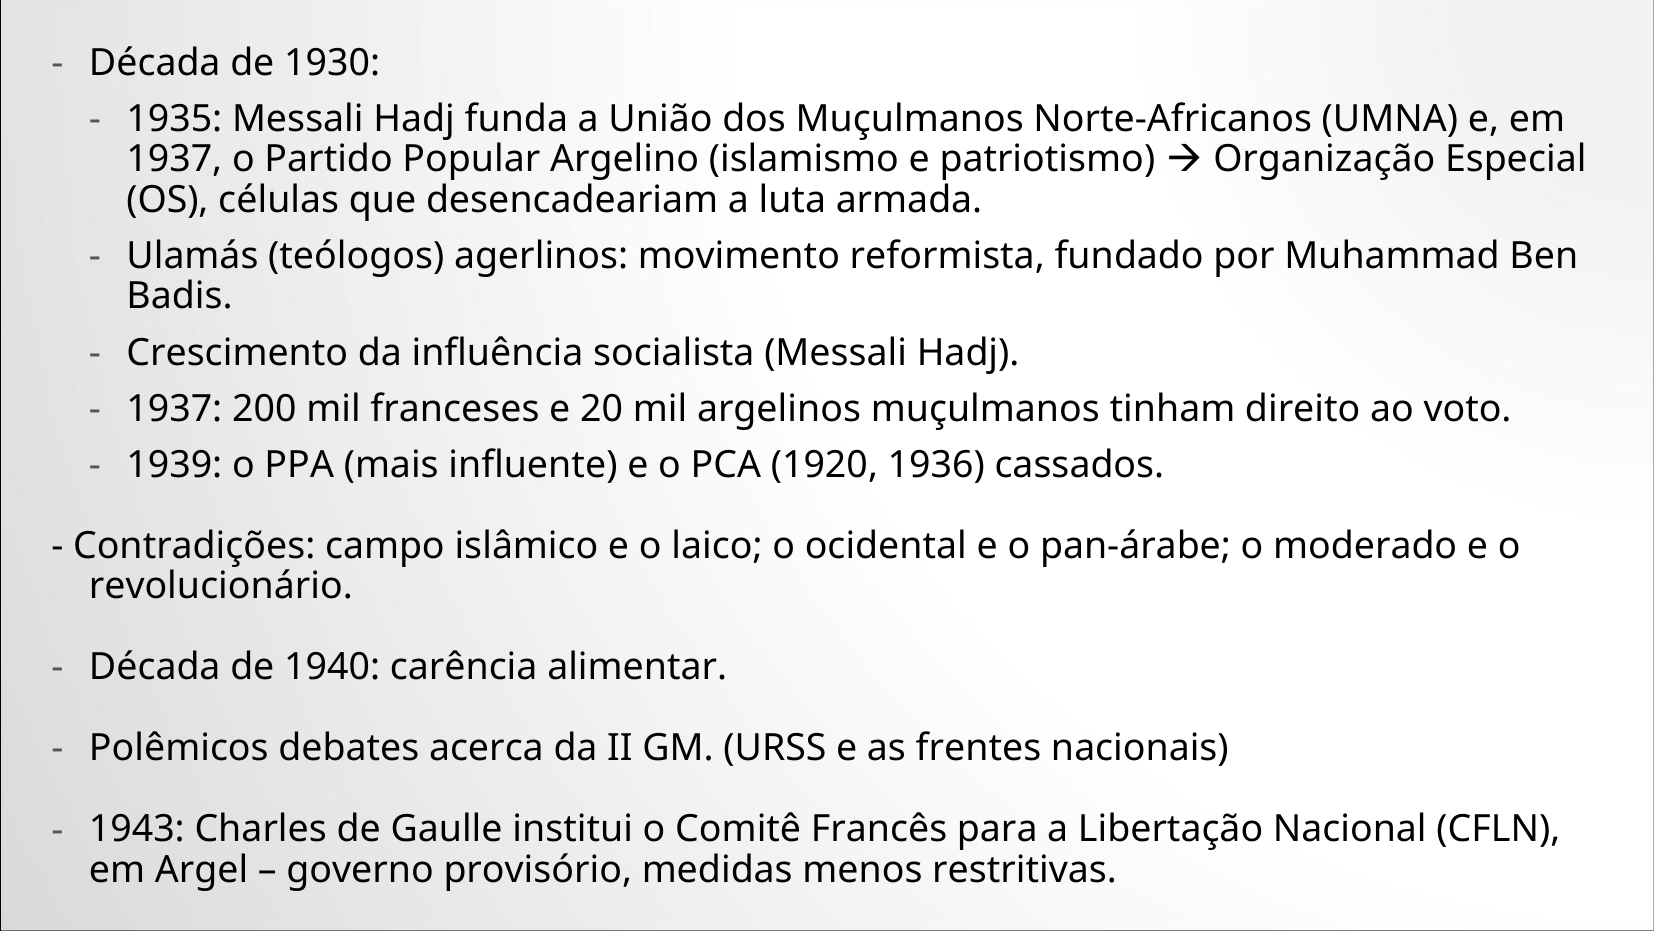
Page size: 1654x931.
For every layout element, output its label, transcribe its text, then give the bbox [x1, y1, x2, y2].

text_box Década de 1930: 1935: Messali Hadj funda a União dos Muçulmanos Norte-Africanos (UMNA) e, em 1937, o Partido Popular Argelino (islamismo e patriotismo)  Organização Especial (OS), células que desencadeariam a luta armada. Ulamás (teólogos) agerlinos: movimento reformista, fundado por Muhammad Ben Badis. Crescimento da influência socialista (Messali Hadj). 1937: 200 mil franceses e 20 mil argelinos muçulmanos tinham direito ao voto. 1939: o PPA (mais influente) e o PCA (1920, 1936) cassados. - Contradições: campo islâmico e o laico; o ocidental e o pan-árabe; o moderado e o revolucionário. Década de 1940: carência alimentar. Polêmicos debates acerca da II GM. (URSS e as frentes nacionais) 1943: Charles de Gaulle institui o Comitê Francês para a Libertação Nacional (CFLN), em Argel – governo provisório, medidas menos restritivas. [29, 35, 1625, 895]
picture [0, 0, 1654, 931]
